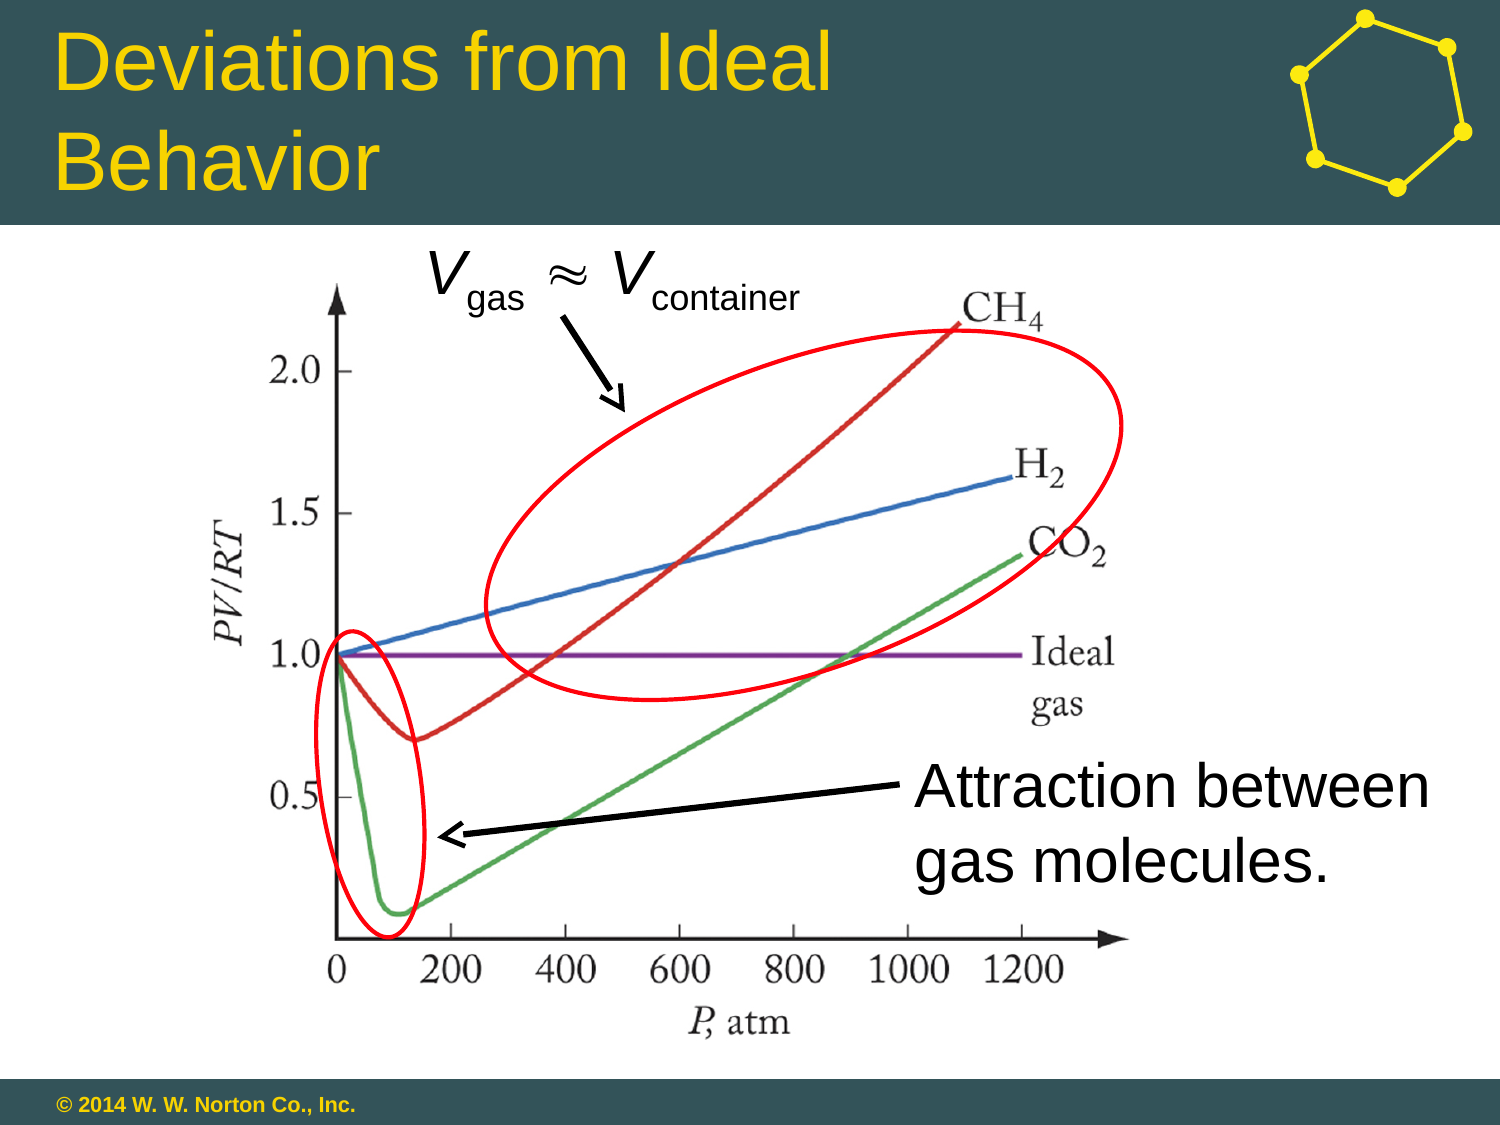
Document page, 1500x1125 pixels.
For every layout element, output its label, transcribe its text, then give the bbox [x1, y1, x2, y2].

text_box Attraction between gas molecules. [900, 737, 1463, 903]
chart [200, 273, 1140, 1050]
text_box Vgas  Vcontainer [409, 224, 816, 326]
title Deviations from Ideal Behavior [37, 19, 1118, 195]
